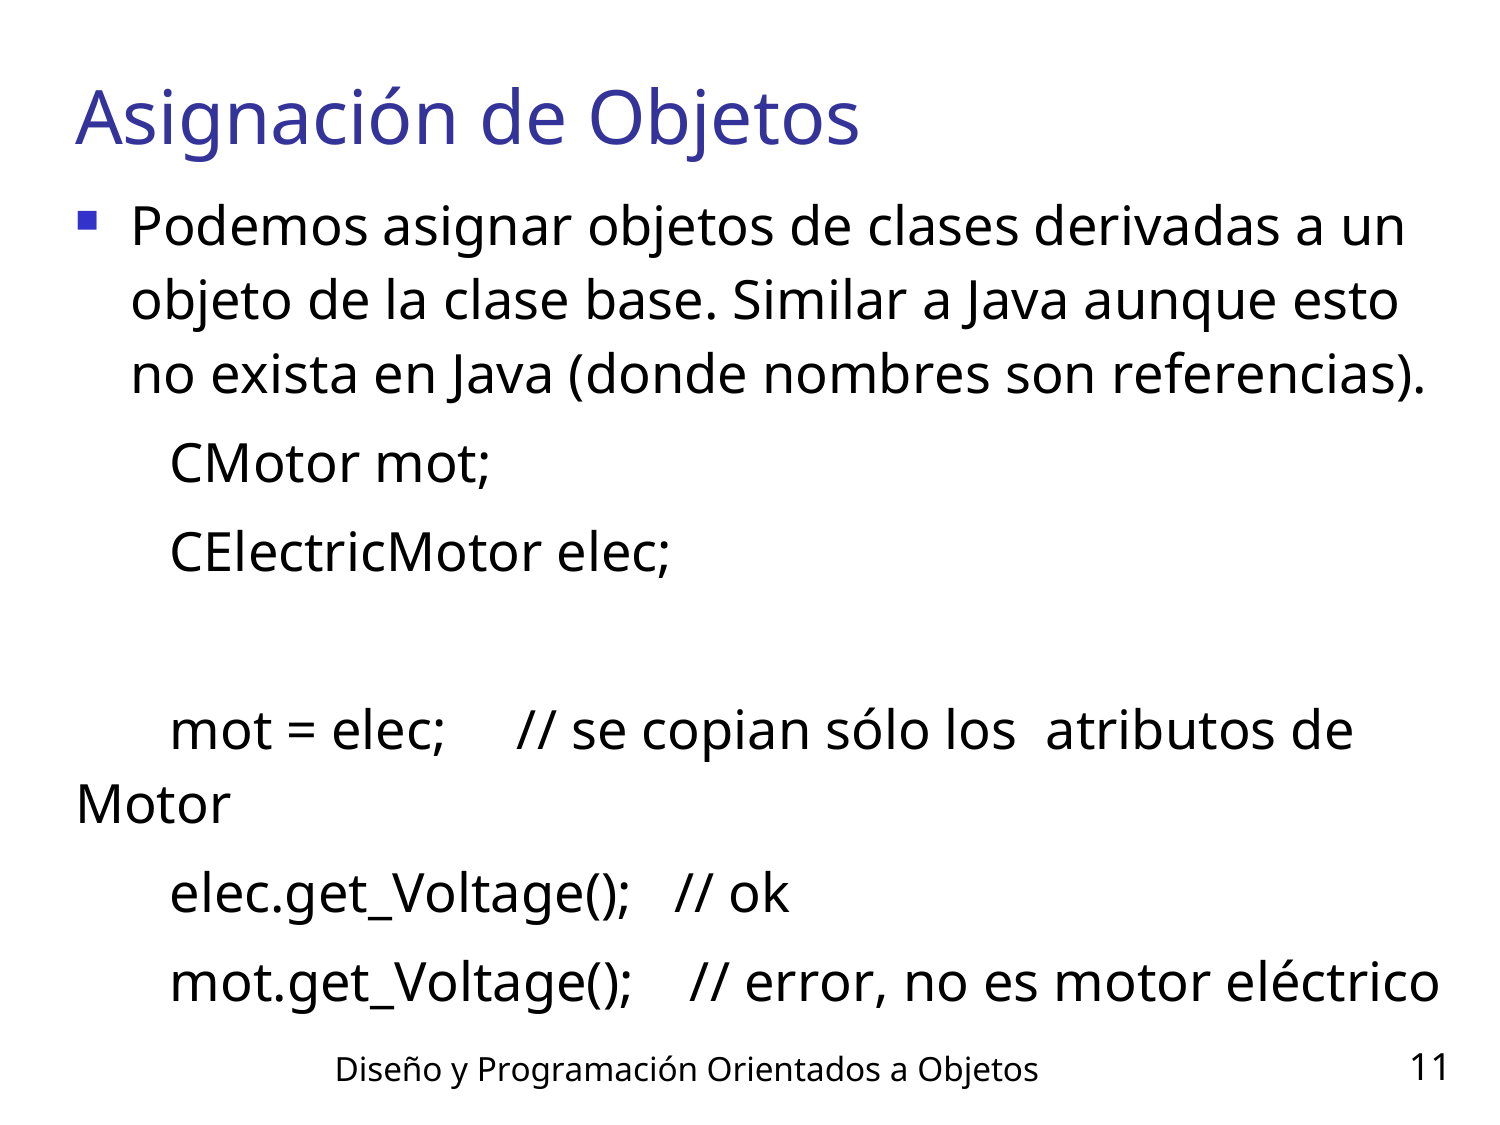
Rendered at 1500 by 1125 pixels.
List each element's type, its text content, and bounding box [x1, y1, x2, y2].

list Podemos asignar objetos de clases derivadas a un objeto de la clase base. Similar a Java aunque esto no exista en Java (donde nombres son referencias). CMotor mot; CElectricMotor elec; mot = elec; // se copian sólo los atributos de Motor elec.get_Voltage(); // ok mot.get_Voltage(); // error, no es motor eléctrico [75, 187, 1462, 1051]
title Asignación de Objetos [75, 30, 1466, 193]
